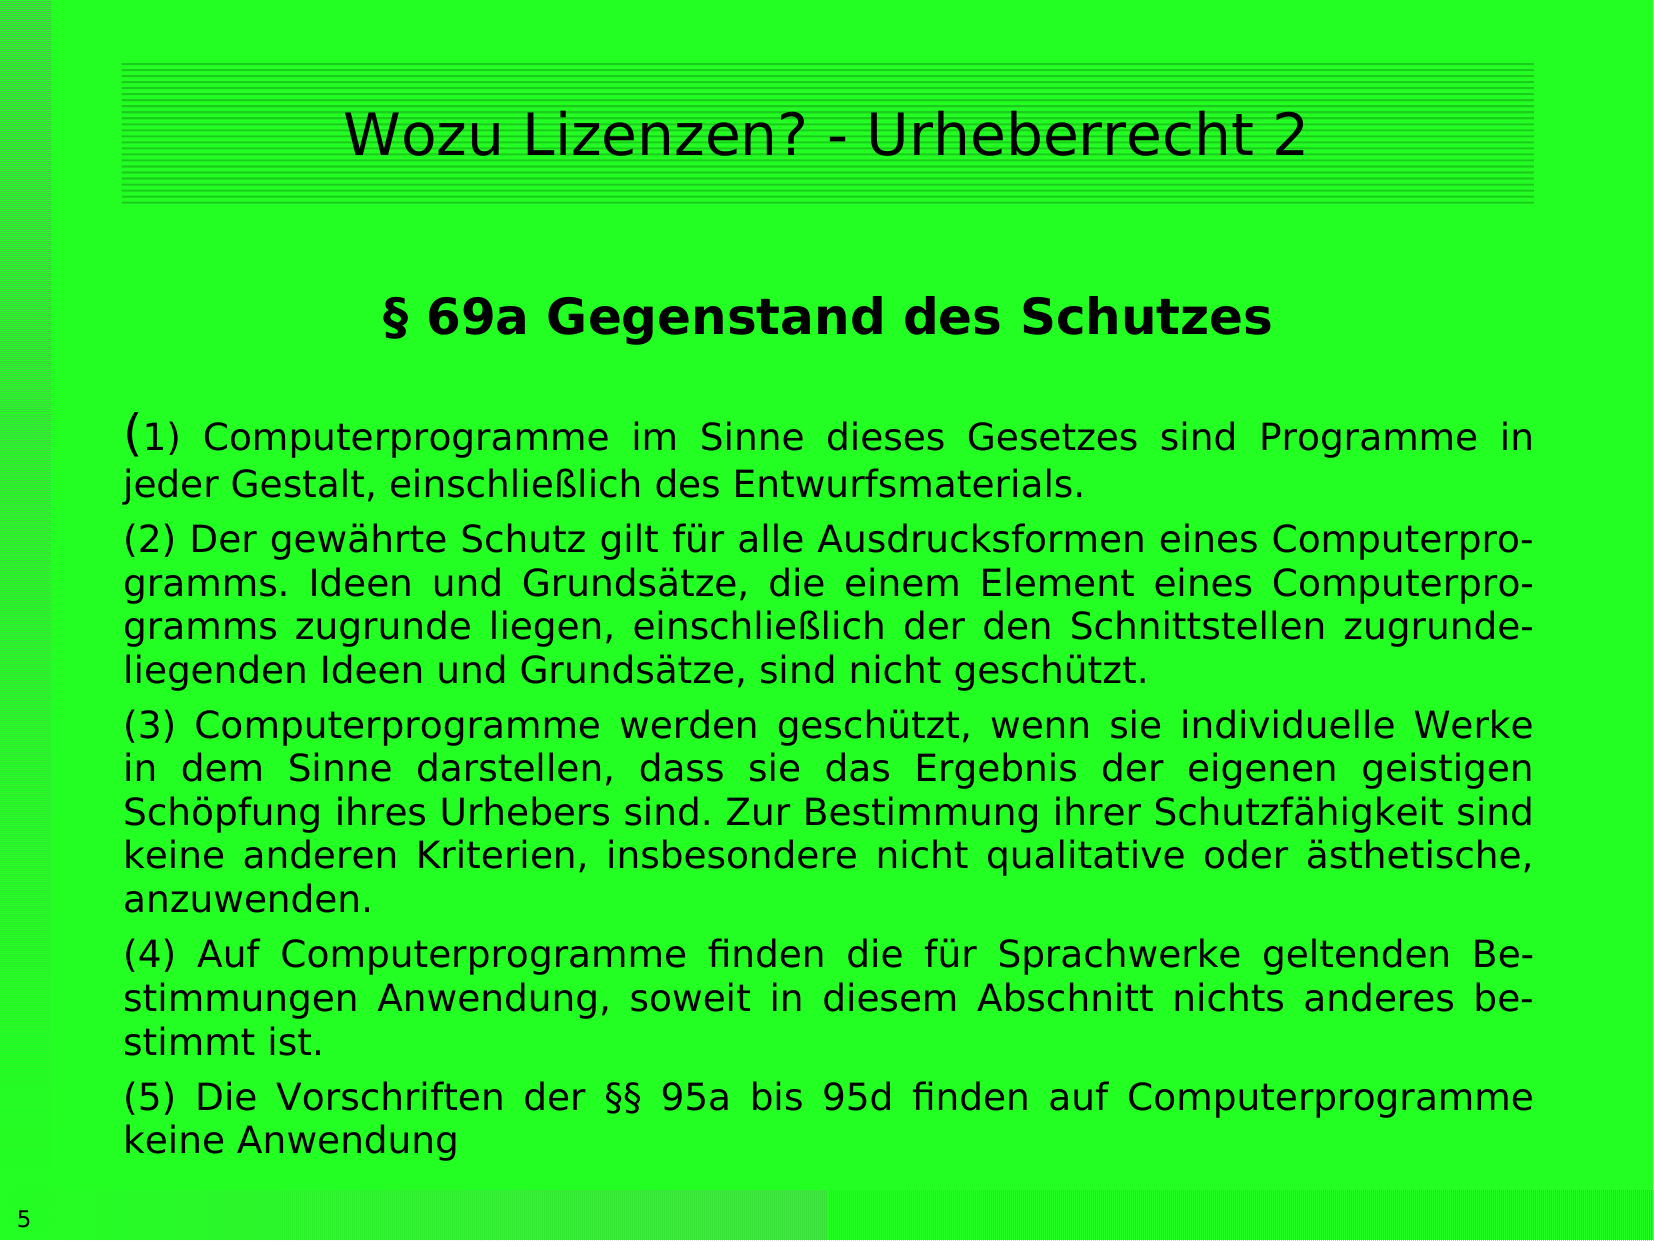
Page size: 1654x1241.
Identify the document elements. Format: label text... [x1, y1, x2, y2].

subtitle § 69a Gegenstand des Schutzes (1) Computerprogramme im Sinne dieses Gesetzes sind Programme in jeder Gestalt, einschließlich des Entwurfsmaterials. (2) Der gewährte Schutz gilt für alle Ausdrucksformen eines Computerpro-gramms. Ideen und Grundsätze, die einem Element eines Computerpro-gramms zugrunde liegen, einschließlich der den Schnittstellen zugrunde-liegenden Ideen und Grundsätze, sind nicht geschützt. (3) Computerprogramme werden geschützt, wenn sie individuelle Werke in dem Sinne darstellen, dass sie das Ergebnis der eigenen geistigen Schöpfung ihres Urhebers sind. Zur Bestimmung ihrer Schutzfähigkeit sind keine anderen Kriterien, insbesondere nicht qualitative oder ästhetische, anzuwenden. (4) Auf Computerprogramme finden die für Sprachwerke geltenden Be-stimmungen Anwendung, soweit in diesem Abschnitt nichts anderes be-stimmt ist. (5) Die Vorschriften der §§ 95a bis 95d finden auf Computerprogramme keine Anwendung [123, 287, 1536, 1163]
title Wozu Lizenzen? - Urheberrecht 2 [151, 64, 1503, 208]
